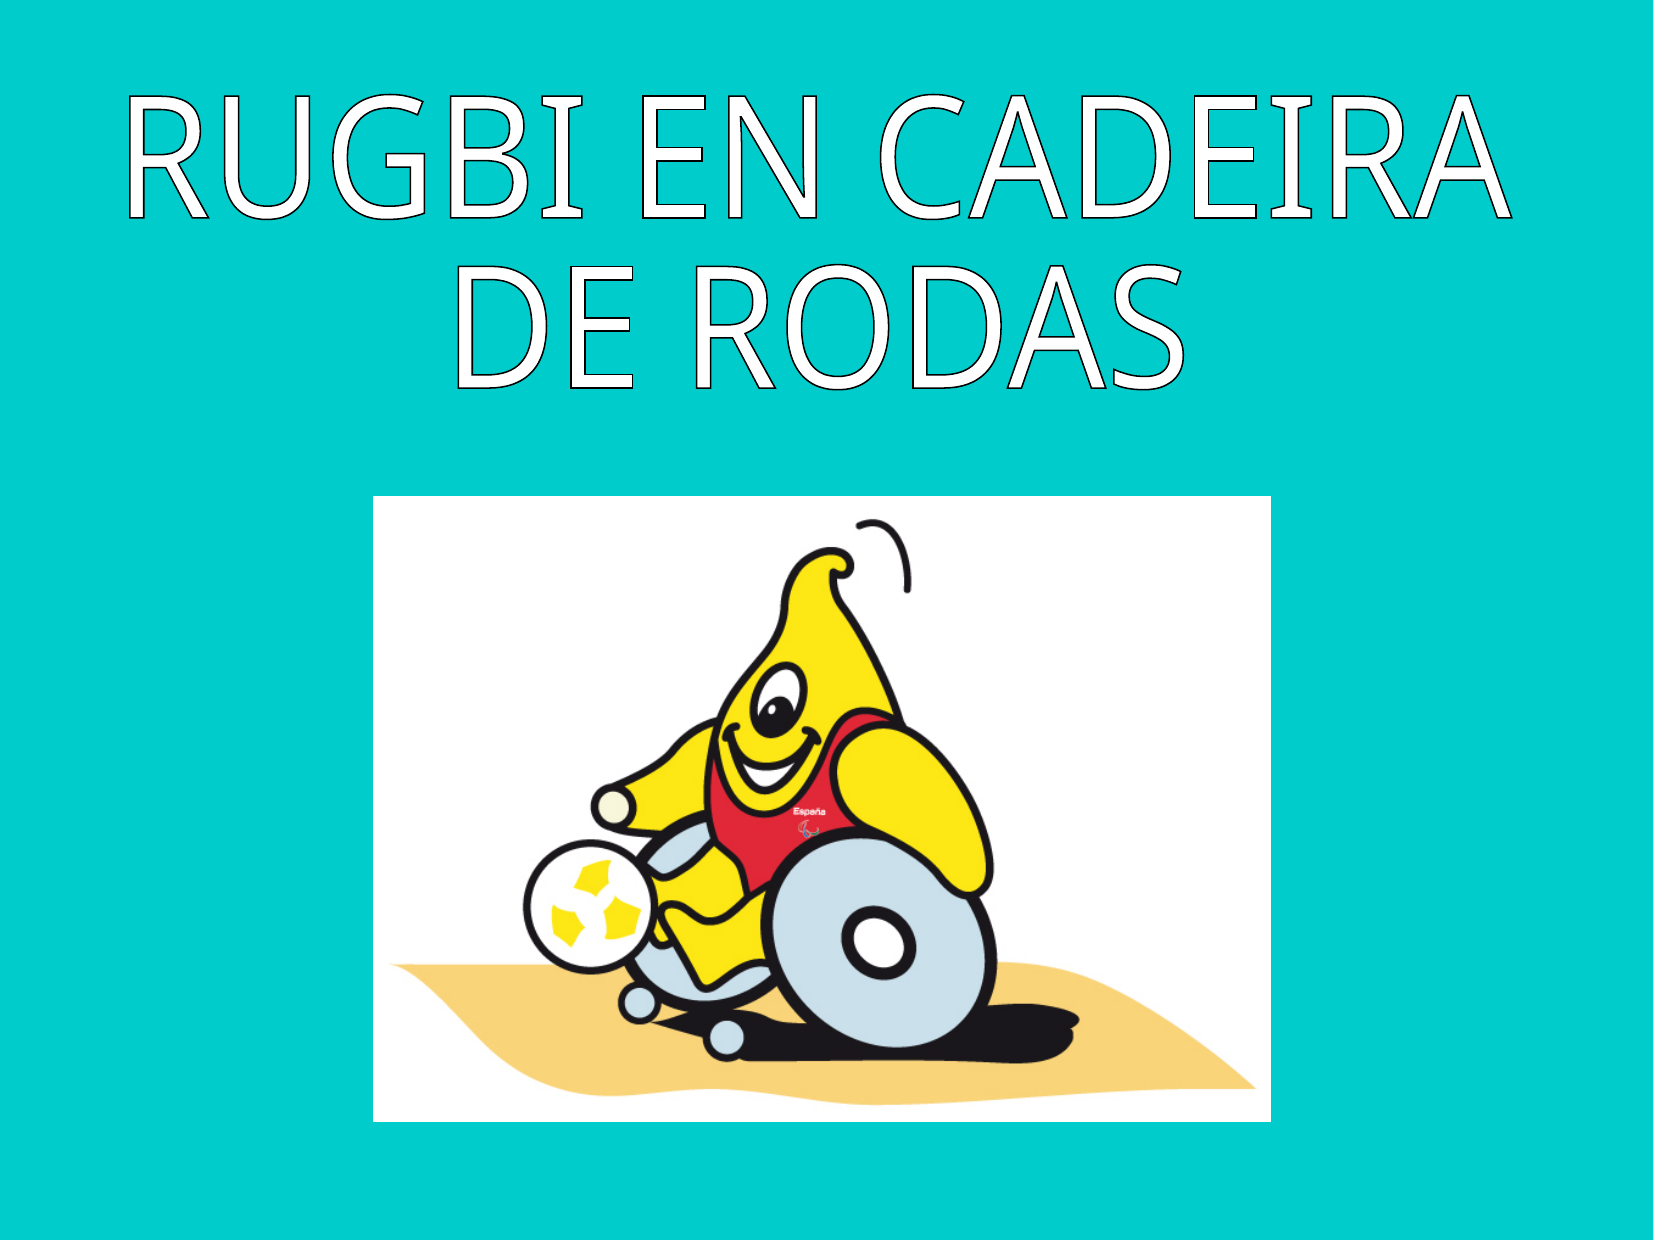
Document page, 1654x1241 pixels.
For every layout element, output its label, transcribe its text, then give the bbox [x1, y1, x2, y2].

text_box RUGBI EN CADEIRA DE RODAS [542, 96, 582, 218]
text_box RUGBI EN CADEIRA DE RODAS [1413, 95, 1512, 218]
text_box RUGBI EN CADEIRA DE RODAS [643, 96, 705, 218]
text_box RUGBI EN CADEIRA DE RODAS [1332, 96, 1412, 218]
text_box RUGBI EN CADEIRA DE RODAS [1007, 265, 1106, 389]
picture [373, 496, 1271, 1123]
text_box RUGBI EN CADEIRA DE RODAS [696, 266, 776, 389]
text_box RUGBI EN CADEIRA DE RODAS [912, 266, 1002, 389]
text_box RUGBI EN CADEIRA DE RODAS [224, 96, 310, 220]
text_box RUGBI EN CADEIRA DE RODAS [968, 95, 1067, 218]
text_box RUGBI EN CADEIRA DE RODAS [458, 266, 547, 389]
text_box RUGBI EN CADEIRA DE RODAS [129, 96, 209, 218]
text_box RUGBI EN CADEIRA DE RODAS [450, 96, 528, 218]
text_box RUGBI EN CADEIRA DE RODAS [1082, 96, 1171, 218]
text_box RUGBI EN CADEIRA DE RODAS [728, 96, 817, 218]
text_box RUGBI EN CADEIRA DE RODAS [332, 94, 425, 220]
text_box RUGBI EN CADEIRA DE RODAS [570, 266, 633, 389]
text_box RUGBI EN CADEIRA DE RODAS [1113, 264, 1184, 390]
text_box RUGBI EN CADEIRA DE RODAS [1194, 96, 1257, 218]
text_box RUGBI EN CADEIRA DE RODAS [880, 94, 964, 220]
text_box RUGBI EN CADEIRA DE RODAS [1271, 96, 1312, 218]
text_box RUGBI EN CADEIRA DE RODAS [787, 264, 889, 390]
